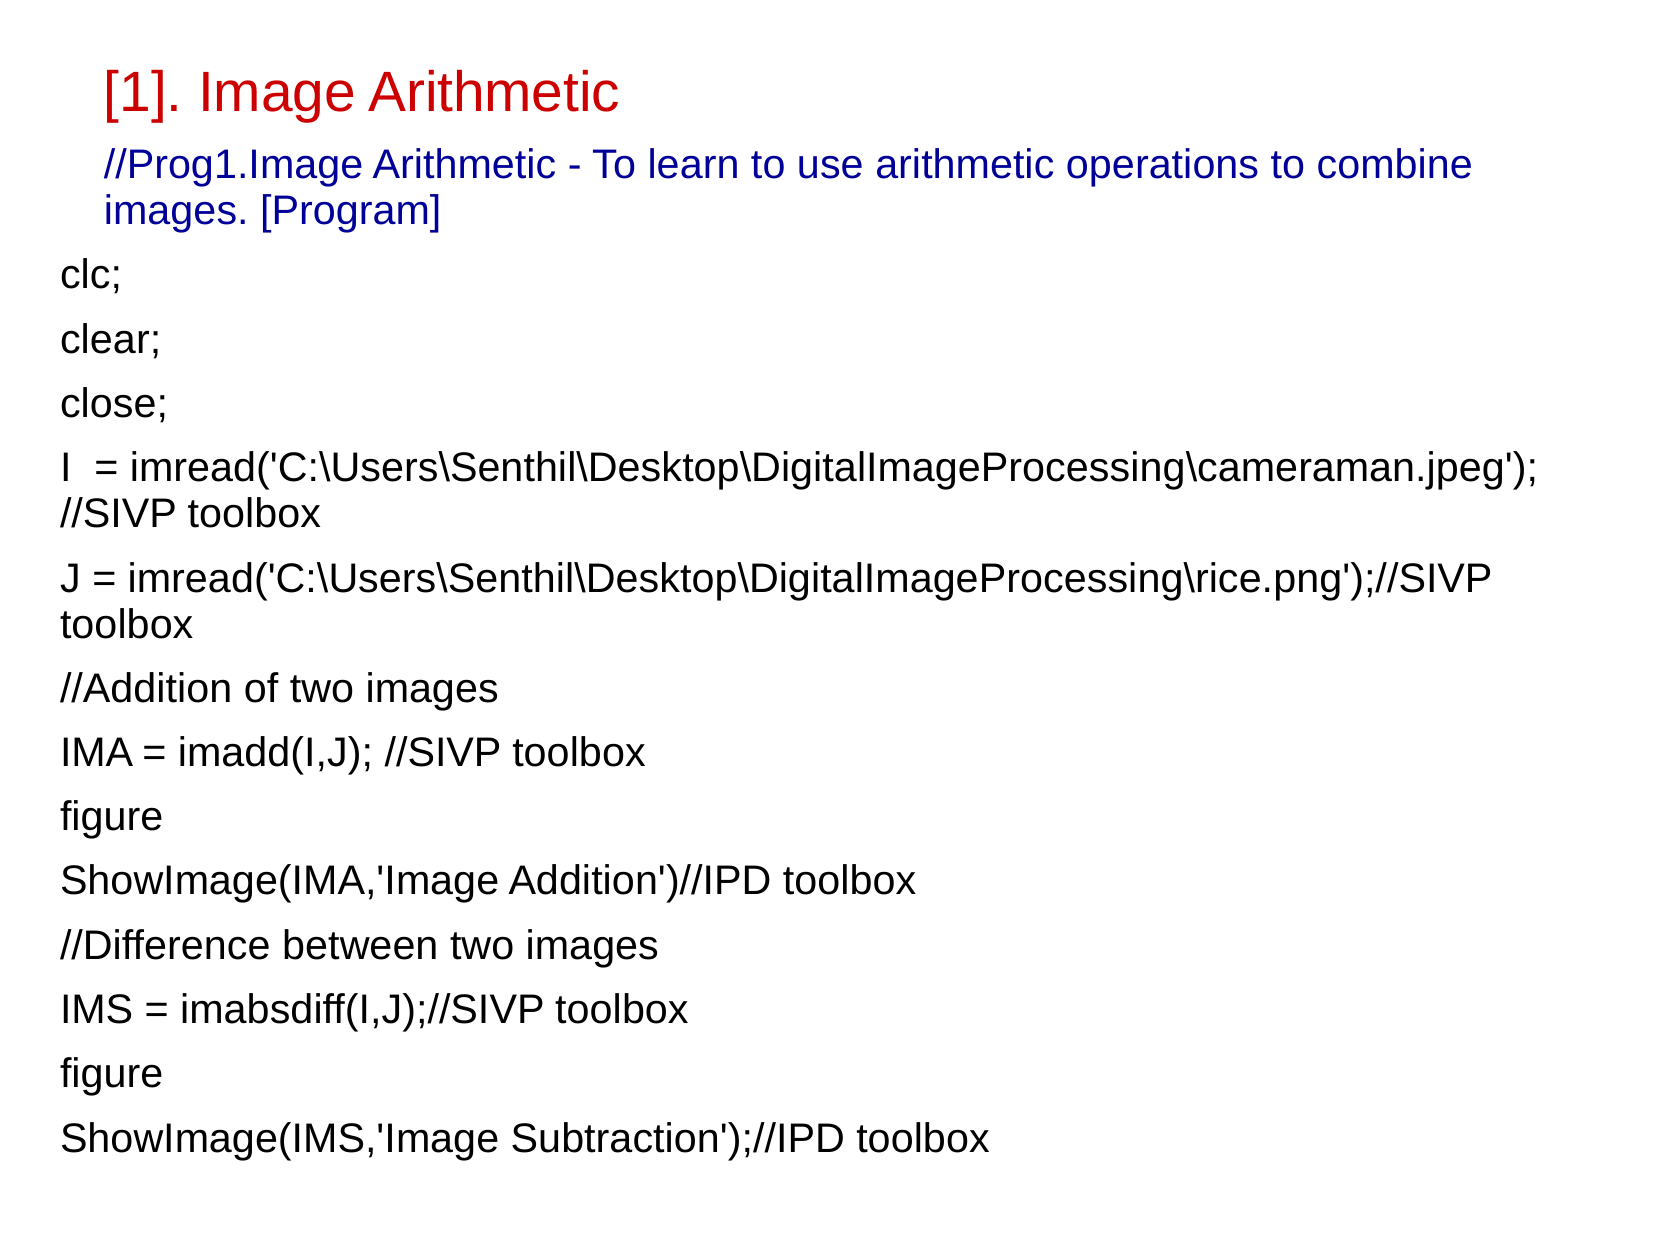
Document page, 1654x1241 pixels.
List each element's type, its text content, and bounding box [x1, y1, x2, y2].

list [1]. Image Arithmetic //Prog1.Image Arithmetic - To learn to use arithmetic operations to combine images. [Program] clc; clear; close; I = imread('C:\Users\Senthil\Desktop\DigitalImageProcessing\cameraman.jpeg'); //SIVP toolbox J = imread('C:\Users\Senthil\Desktop\DigitalImageProcessing\rice.png');//SIVP toolbox //Addition of two images IMA = imadd(I,J); //SIVP toolbox figure ShowImage(IMA,'Image Addition')//IPD toolbox //Difference between two images IMS = imabsdiff(I,J);//SIVP toolbox figure ShowImage(IMS,'Image Subtraction');//IPD toolbox [60, 60, 1606, 1171]
